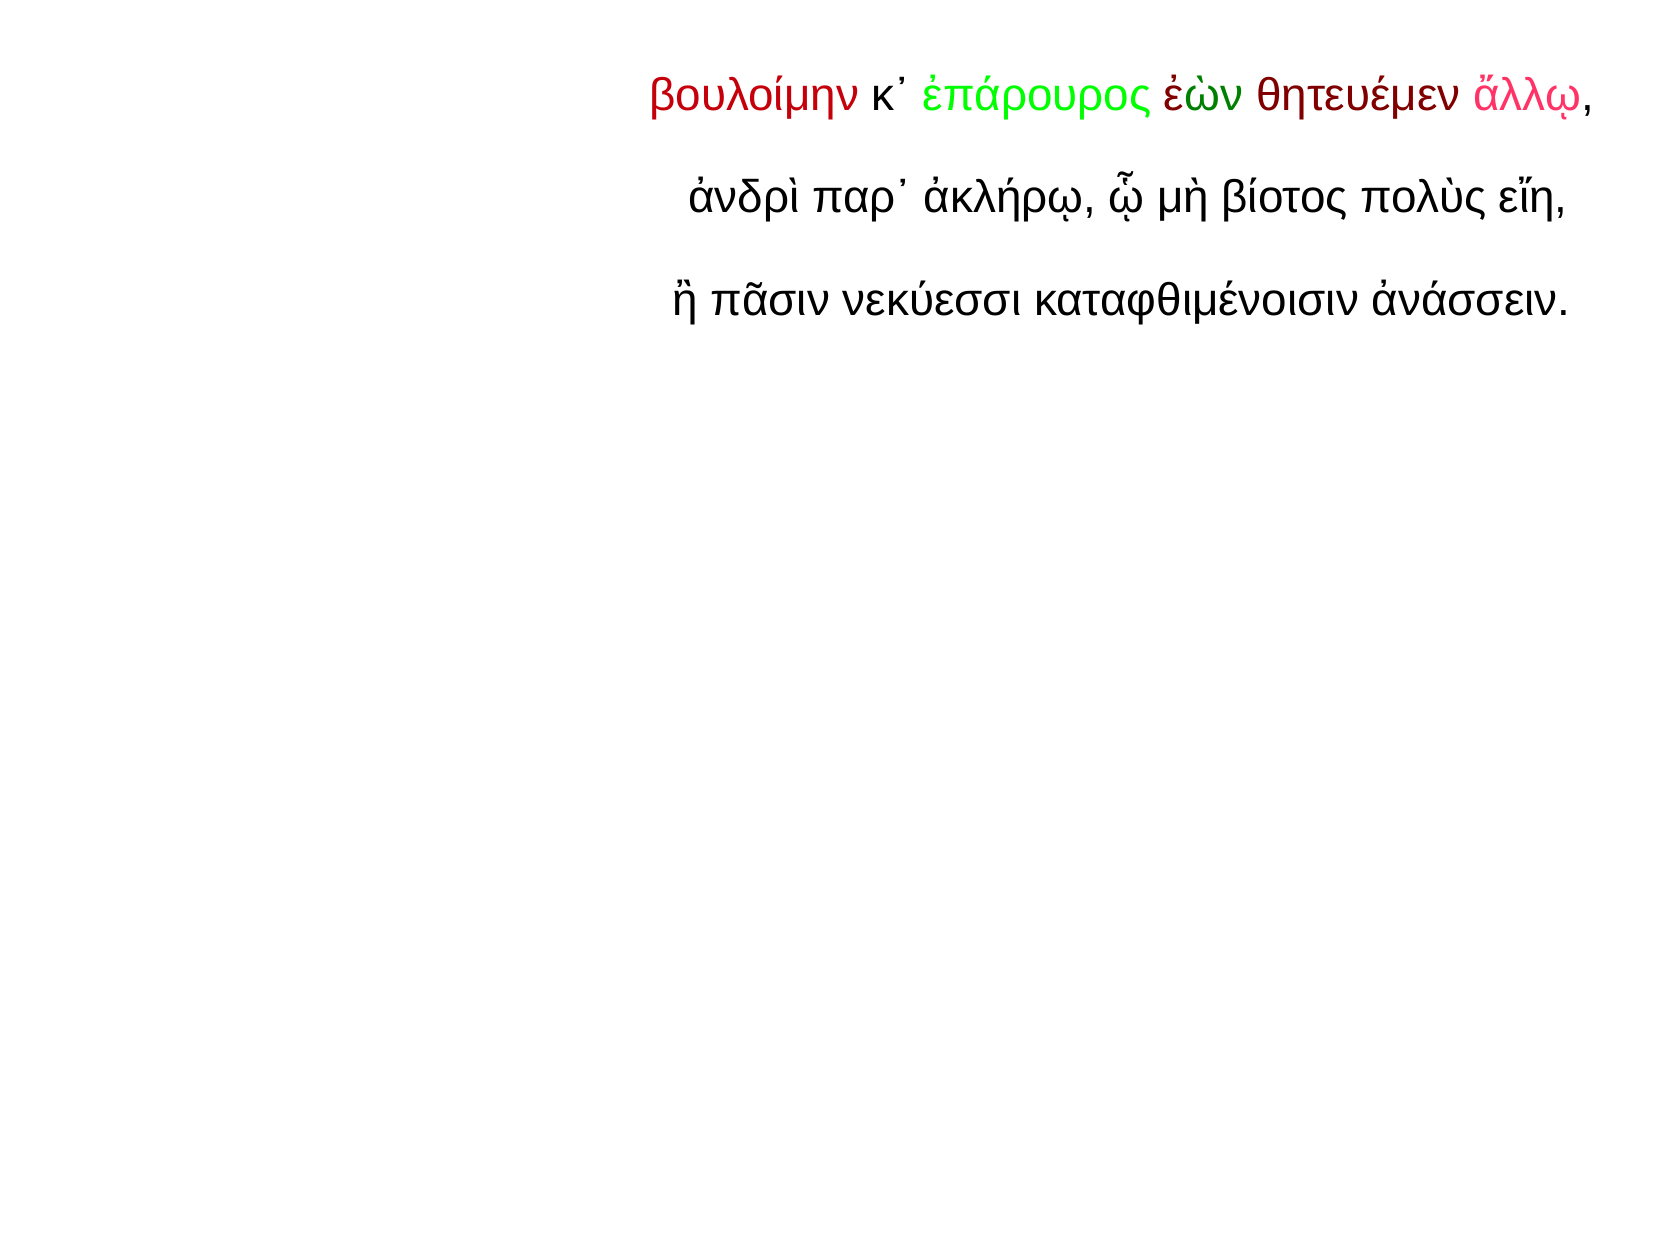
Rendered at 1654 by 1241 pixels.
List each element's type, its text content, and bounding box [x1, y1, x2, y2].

text_box βουλοίμην κ᾽ ἐπάρουρος ἐὼν θητευέμεν ἄλλῳ, ἀνδρὶ παρ᾽ ἀκλήρῳ, ᾧ μὴ βίοτος πολὺς εἴη, ἢ πᾶσιν νεκύεσσι καταφθιμένοισιν ἀνάσσειν. [625, 61, 1619, 485]
